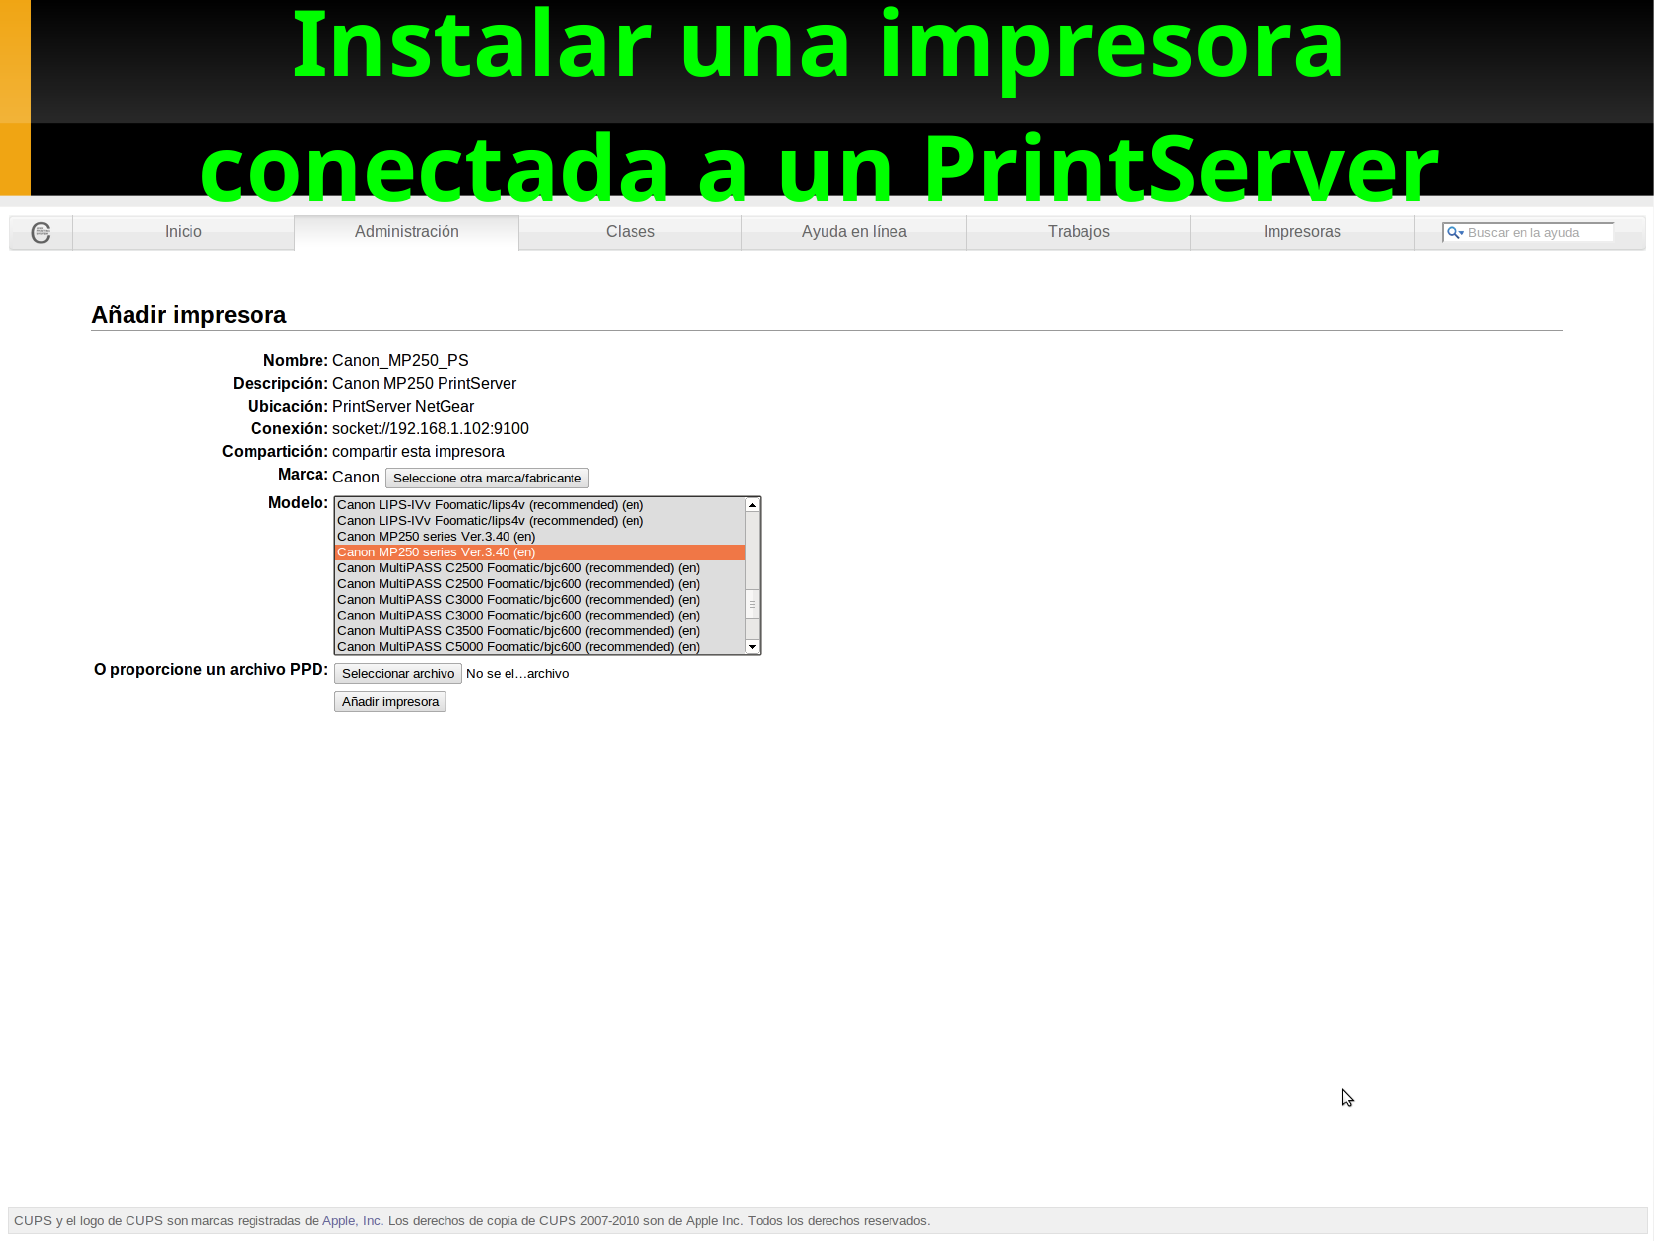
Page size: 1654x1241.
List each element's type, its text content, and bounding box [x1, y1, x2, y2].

picture [0, 0, 1654, 1241]
title Instalar una impresora conectada a un PrintServer [76, 0, 1565, 206]
